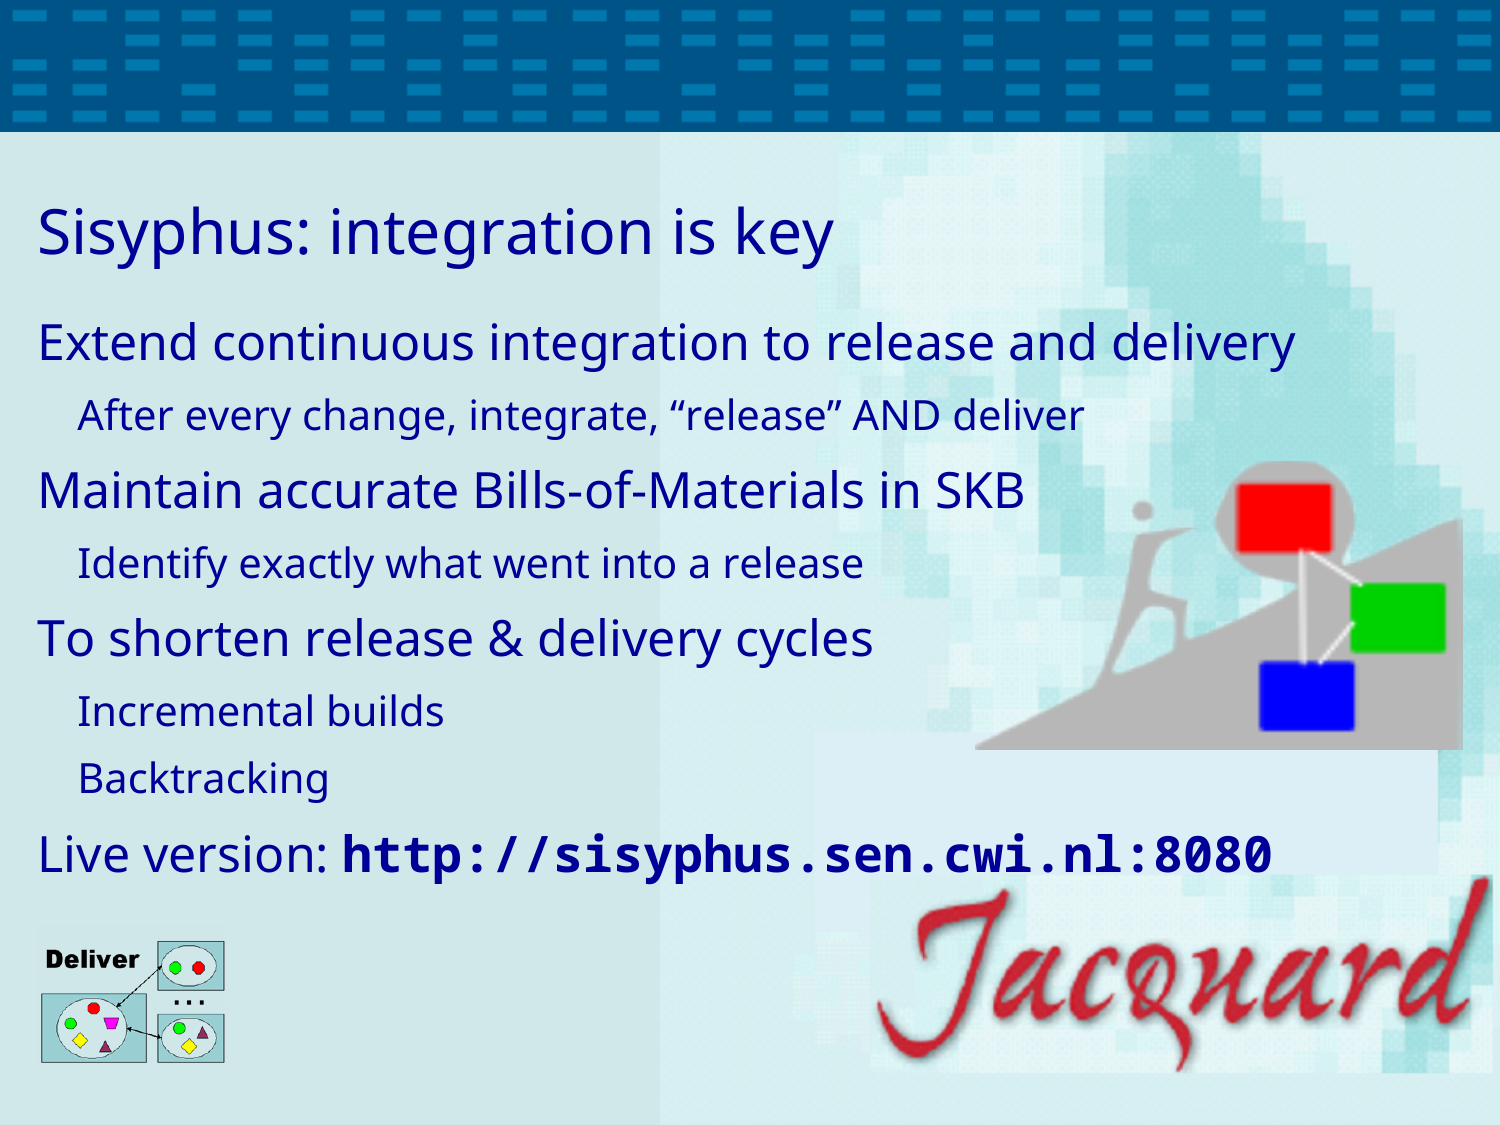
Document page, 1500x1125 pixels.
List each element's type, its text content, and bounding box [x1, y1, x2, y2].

picture [37, 925, 226, 1065]
picture [0, 0, 1500, 1125]
title Sisyphus: integration is key [37, 160, 1463, 301]
list Extend continuous integration to release and delivery After every change, integrate, “release” AND deliver Maintain accurate Bills-of-Materials in SKB Identify exactly what went into a release To shorten release & delivery cycles Incremental builds Backtracking Live version: http://sisyphus.sen.cwi.nl:8080 [37, 306, 1463, 901]
